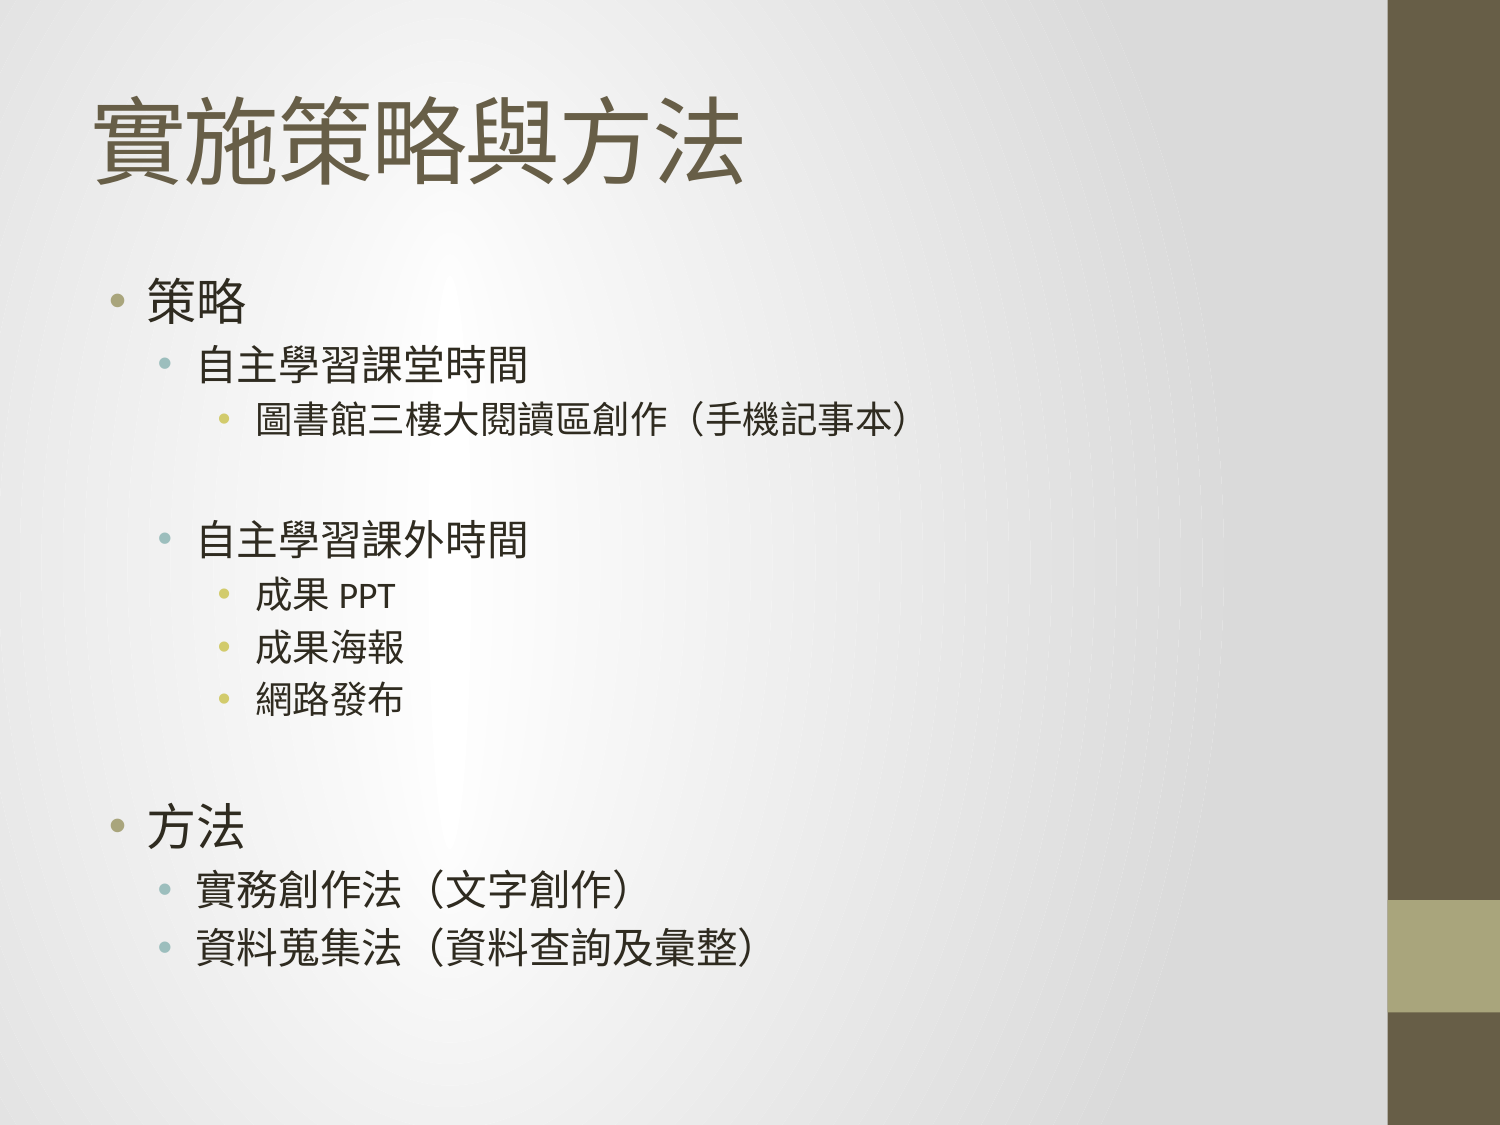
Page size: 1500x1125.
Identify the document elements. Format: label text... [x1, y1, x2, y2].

list 策略 自主學習課堂時間 圖書館三樓大閱讀區創作（手機記事本） 自主學習課外時間 成果PPT 成果海報 網路發布 方法 實務創作法（文字創作） 資料蒐集法（資料查詢及彙整） [75, 262, 1325, 1050]
title 實施策略與方法 [75, 45, 1325, 233]
